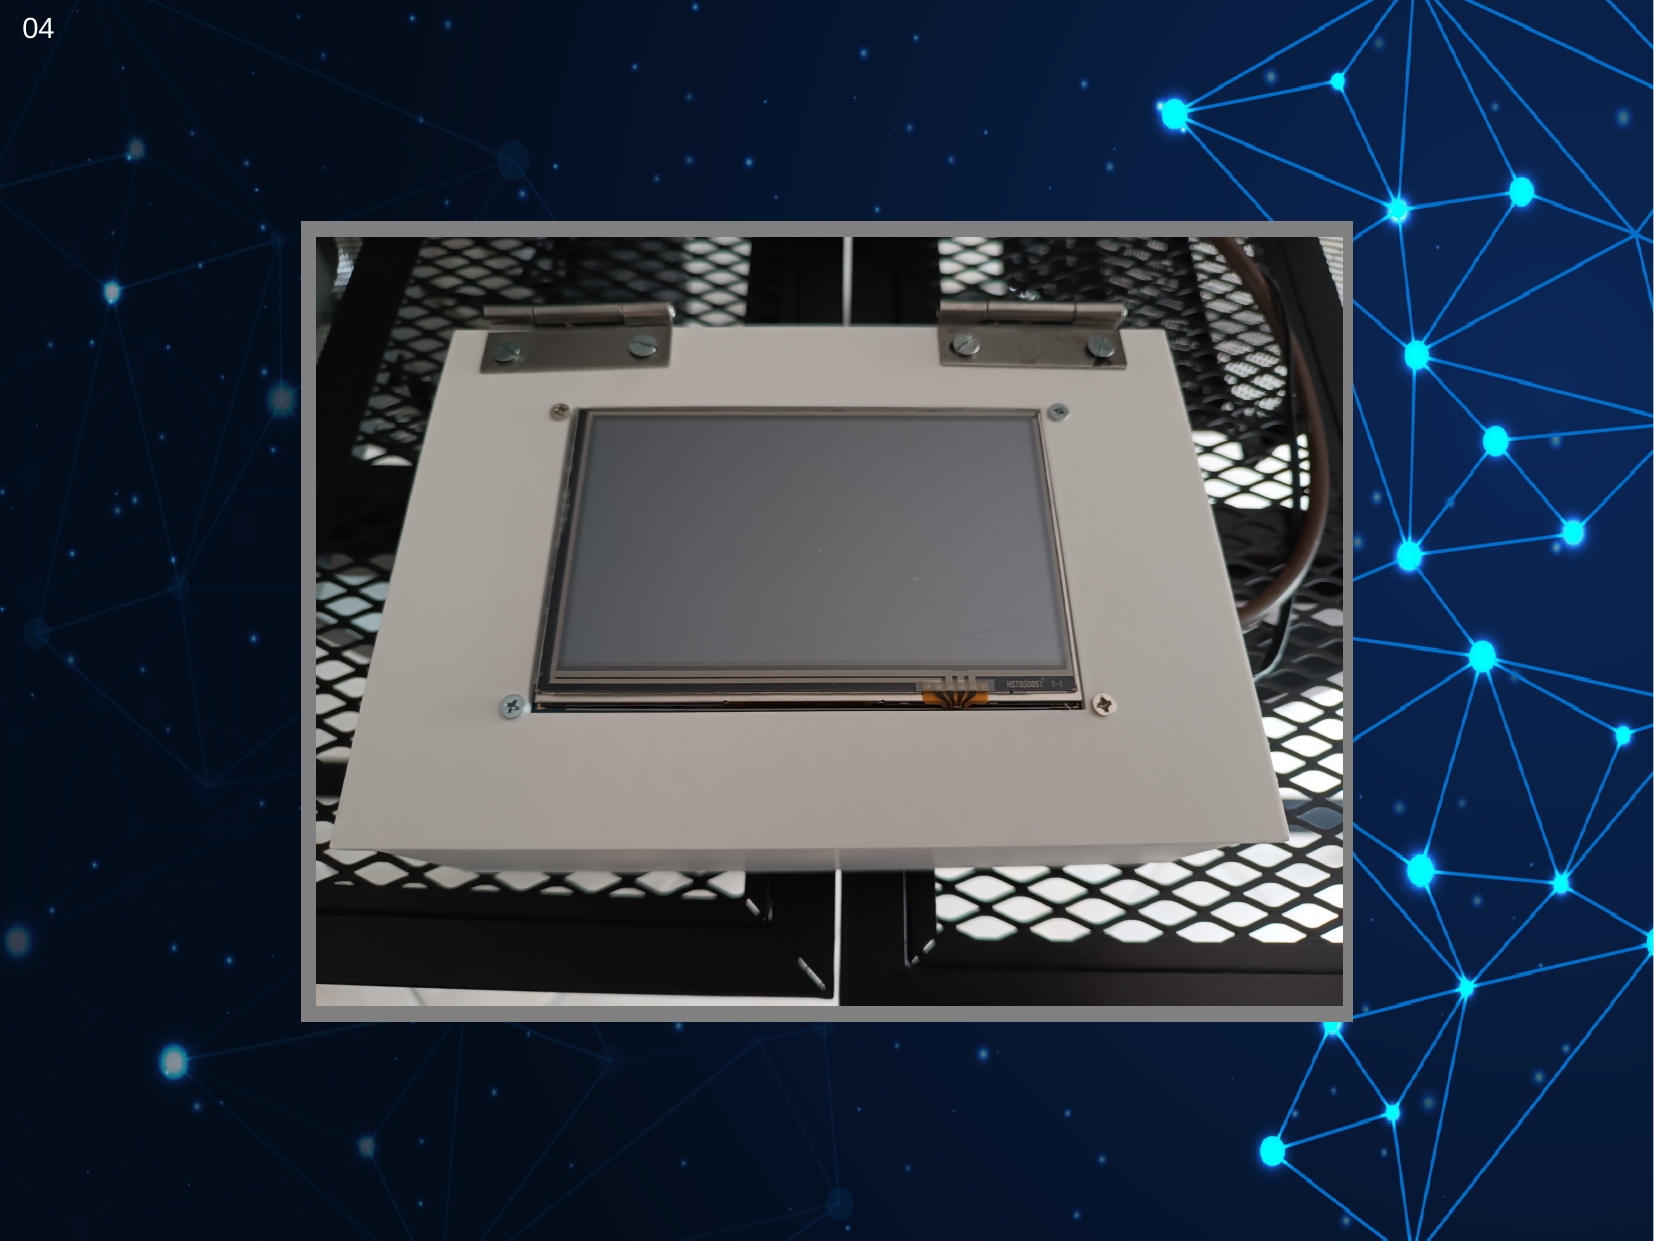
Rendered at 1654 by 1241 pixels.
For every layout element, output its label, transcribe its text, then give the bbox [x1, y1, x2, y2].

text_box [301, 221, 1353, 1022]
picture [0, 0, 1654, 1241]
title 04 [6, 5, 71, 48]
